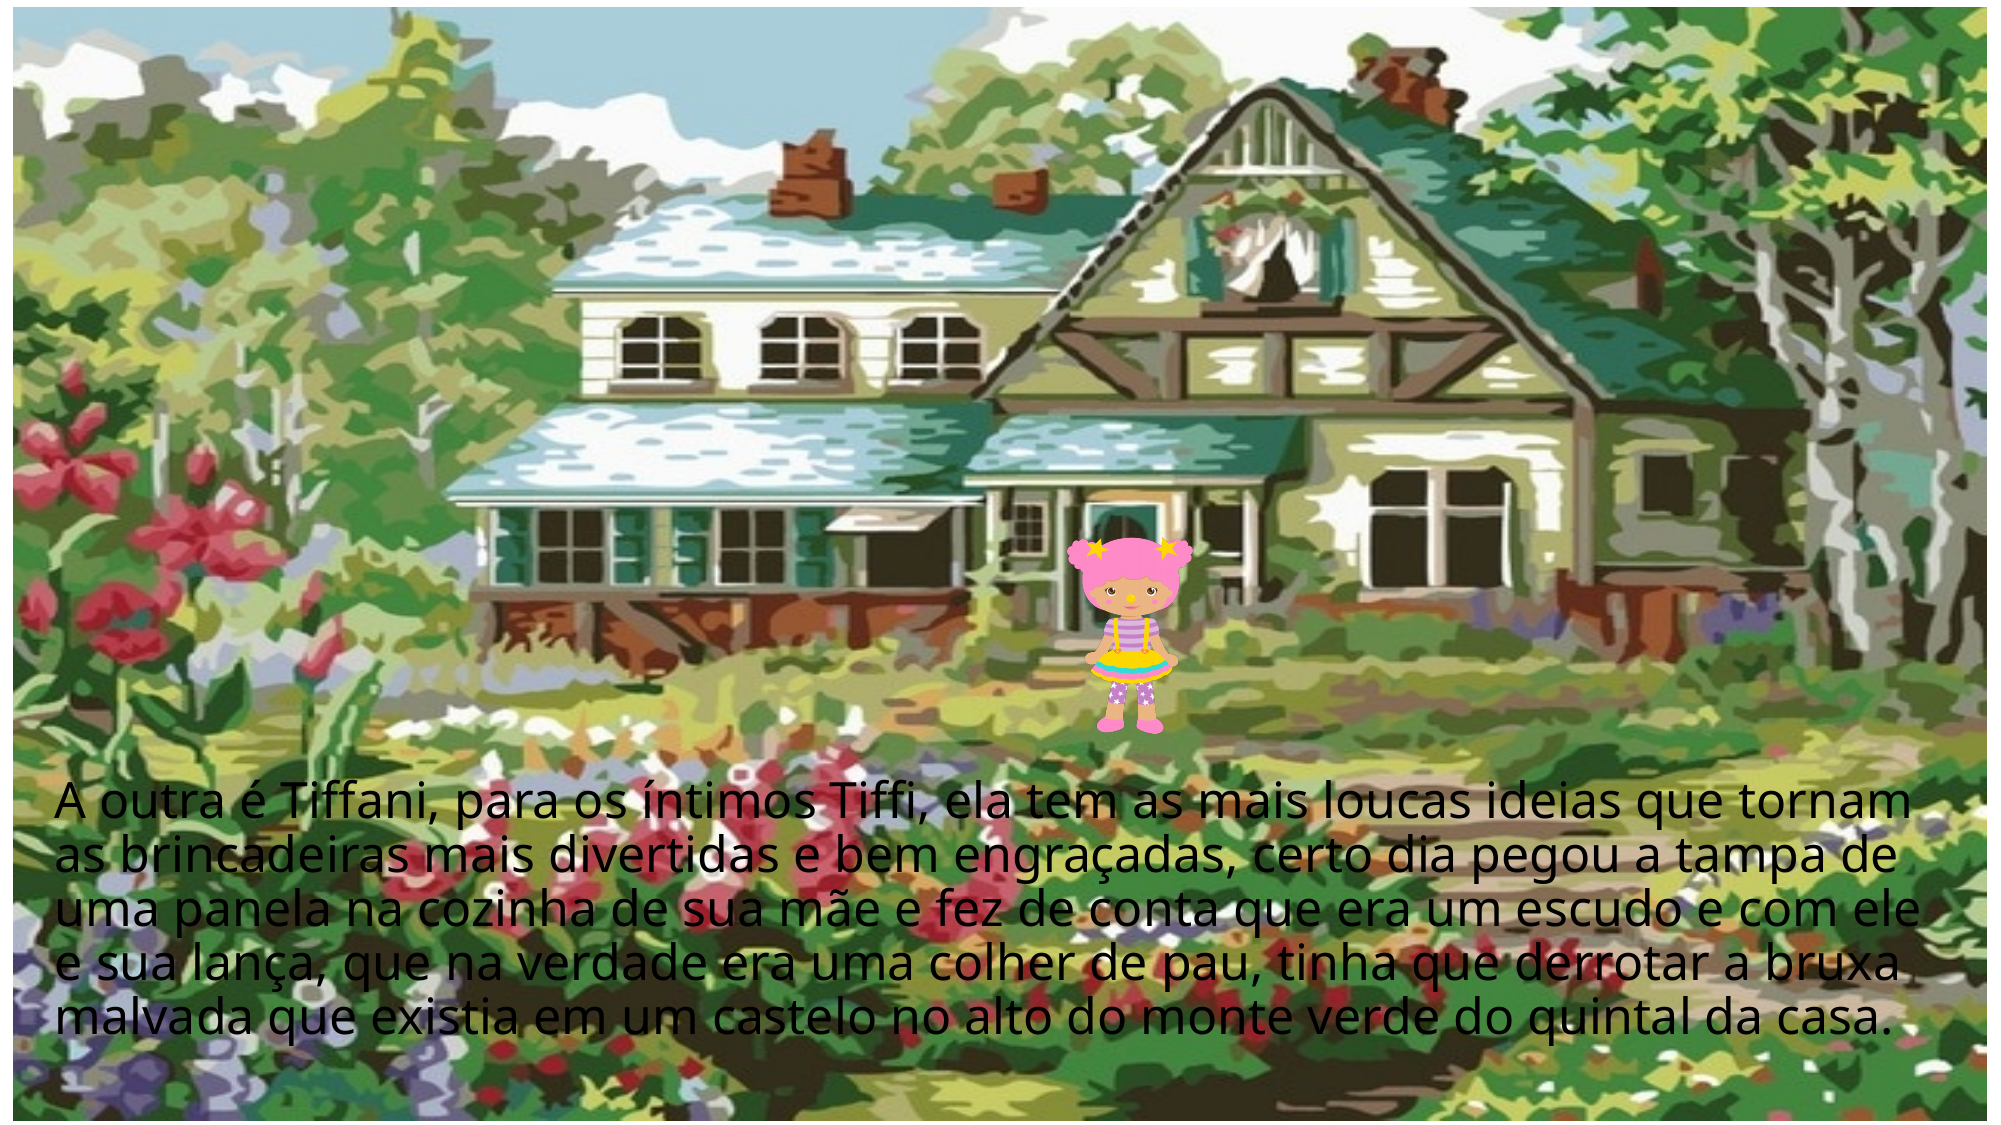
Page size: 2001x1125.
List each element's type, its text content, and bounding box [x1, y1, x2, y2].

picture [13, 7, 1987, 1121]
text_box A outra é Tiffani, para os íntimos Tiffi, ela tem as mais loucas ideias que tornam as brincadeiras mais divertidas e bem engraçadas, certo dia pegou a tampa de uma panela na cozinha de sua mãe e fez de conta que era um escudo e com ele e sua lança, que na verdade era uma colher de pau, tinha que derrotar a bruxa malvada que existia em um castelo no alto do monte verde do quintal da casa. [40, 768, 1975, 1053]
